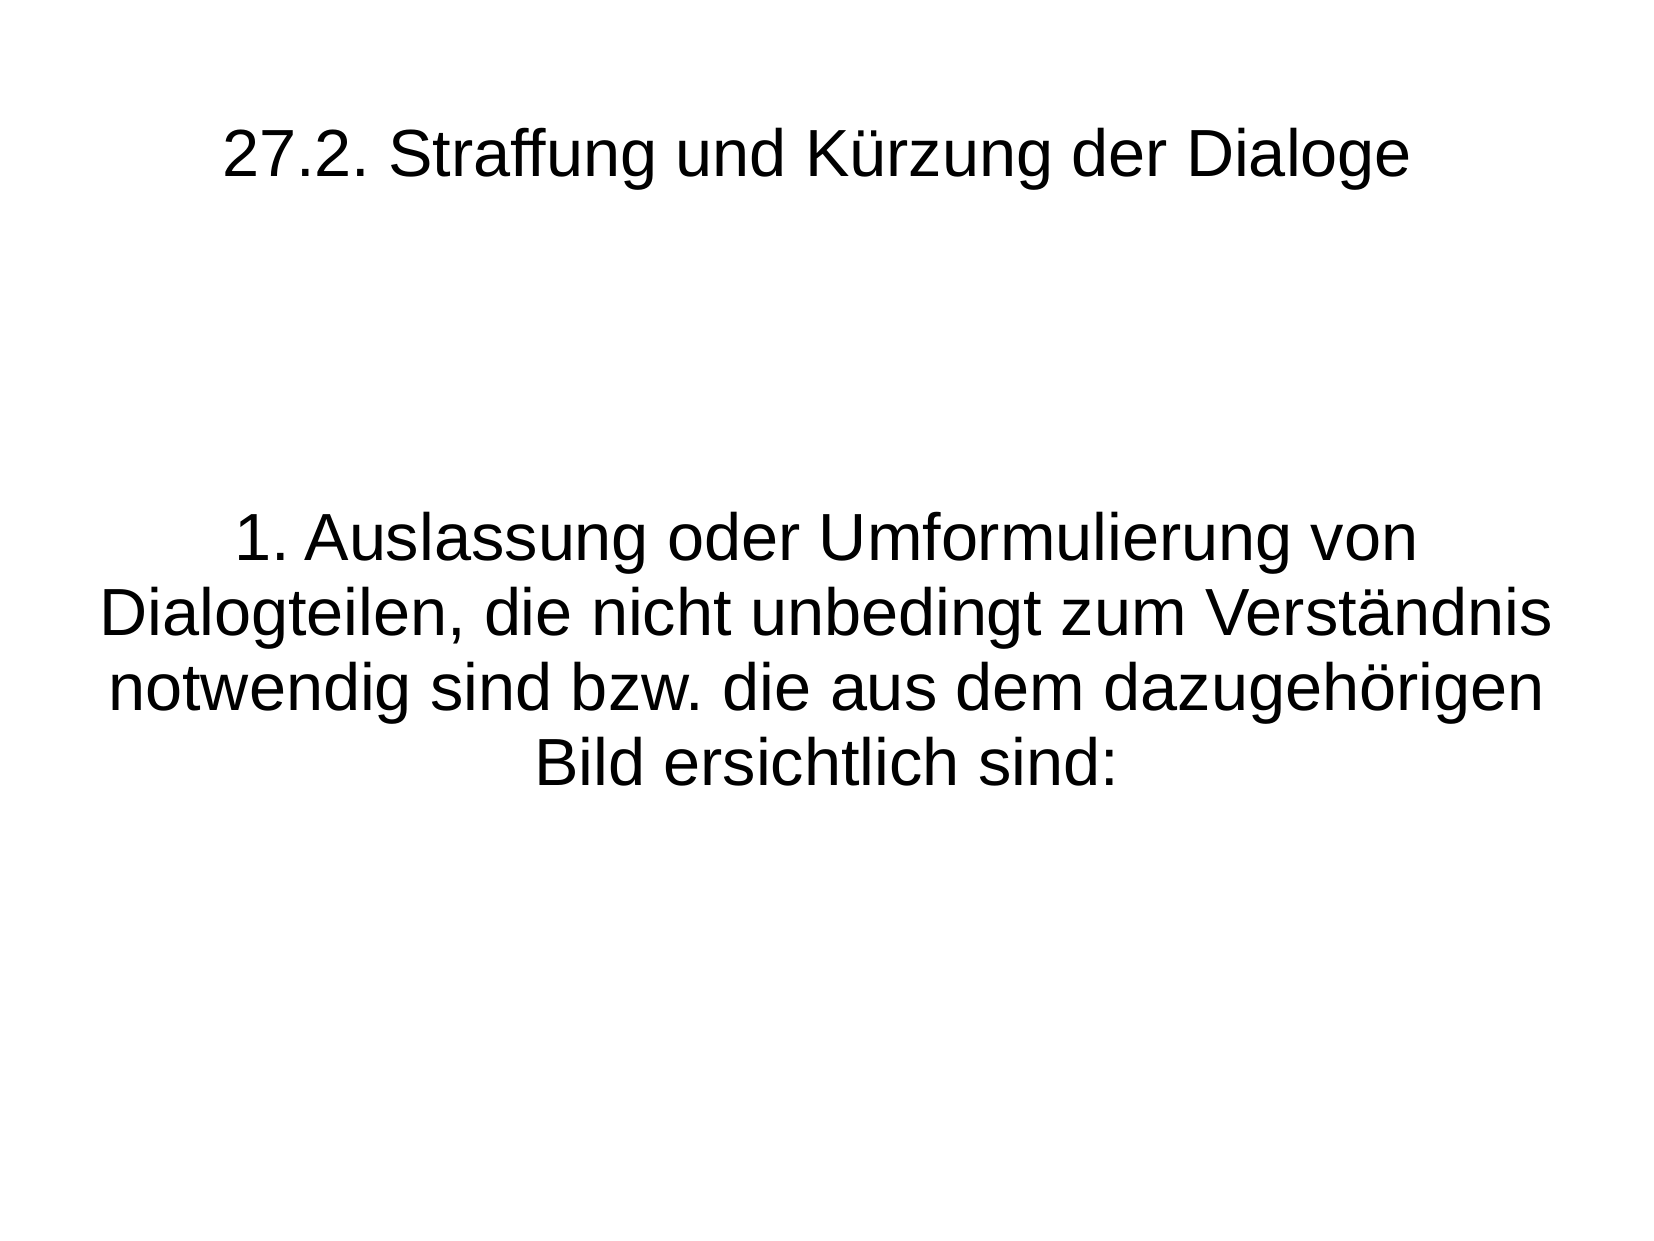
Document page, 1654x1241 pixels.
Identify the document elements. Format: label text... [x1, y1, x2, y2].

title 27.2. Straffung und Kürzung der Dialoge [82, 49, 1571, 257]
subtitle 1. Auslassung oder Umformulierung von Dialogteilen, die nicht unbedingt zum Verständnis notwendig sind bzw. die aus dem dazugehörigen Bild ersichtlich sind: [82, 290, 1571, 1010]
